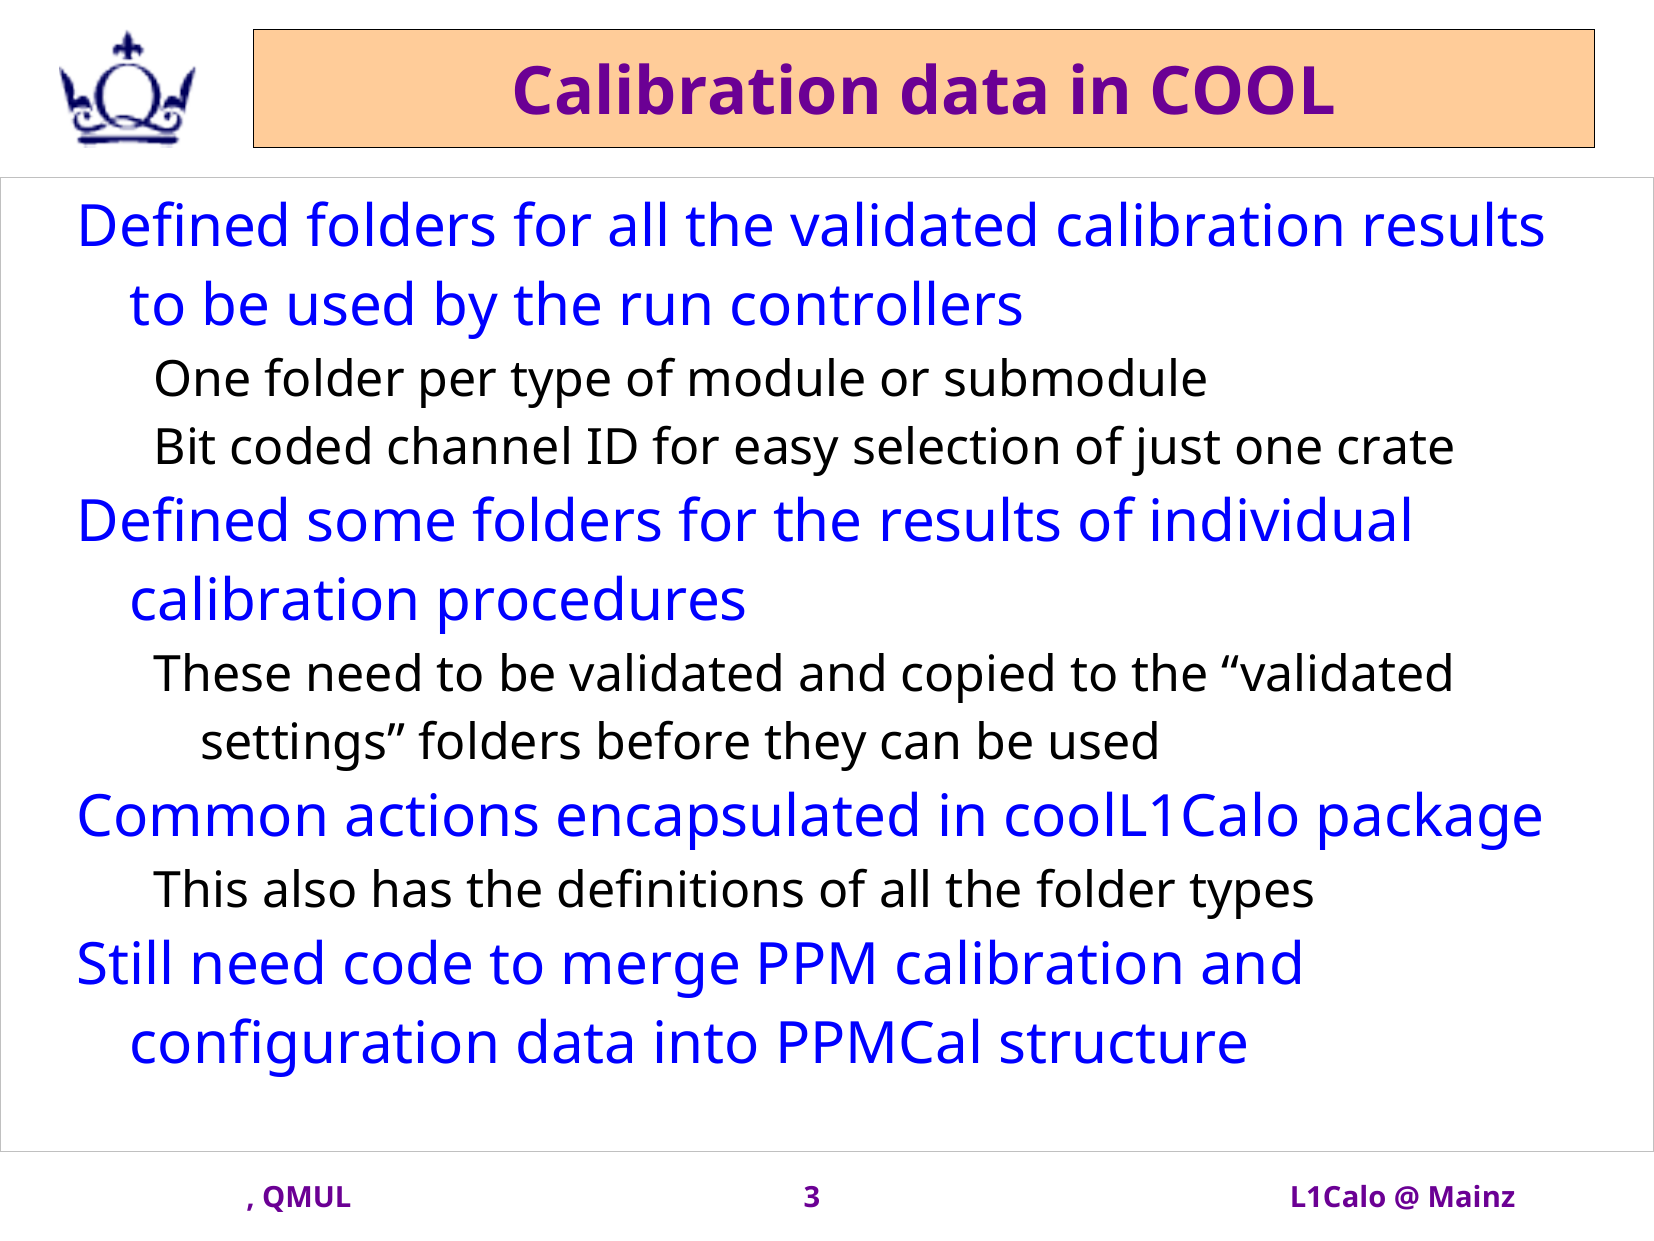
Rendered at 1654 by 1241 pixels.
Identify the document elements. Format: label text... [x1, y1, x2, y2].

title Calibration data in COOL [253, 29, 1595, 148]
list Defined folders for all the validated calibration results to be used by the run controllers One folder per type of module or submodule Bit coded channel ID for easy selection of just one crate Defined some folders for the results of individual calibration procedures These need to be validated and copied to the “validated settings” folders before they can be used Common actions encapsulated in coolL1Calo package This also has the definitions of all the folder types Still need code to merge PPM calibration and configuration data into PPMCal structure [59, 184, 1603, 1107]
picture [59, 29, 200, 148]
